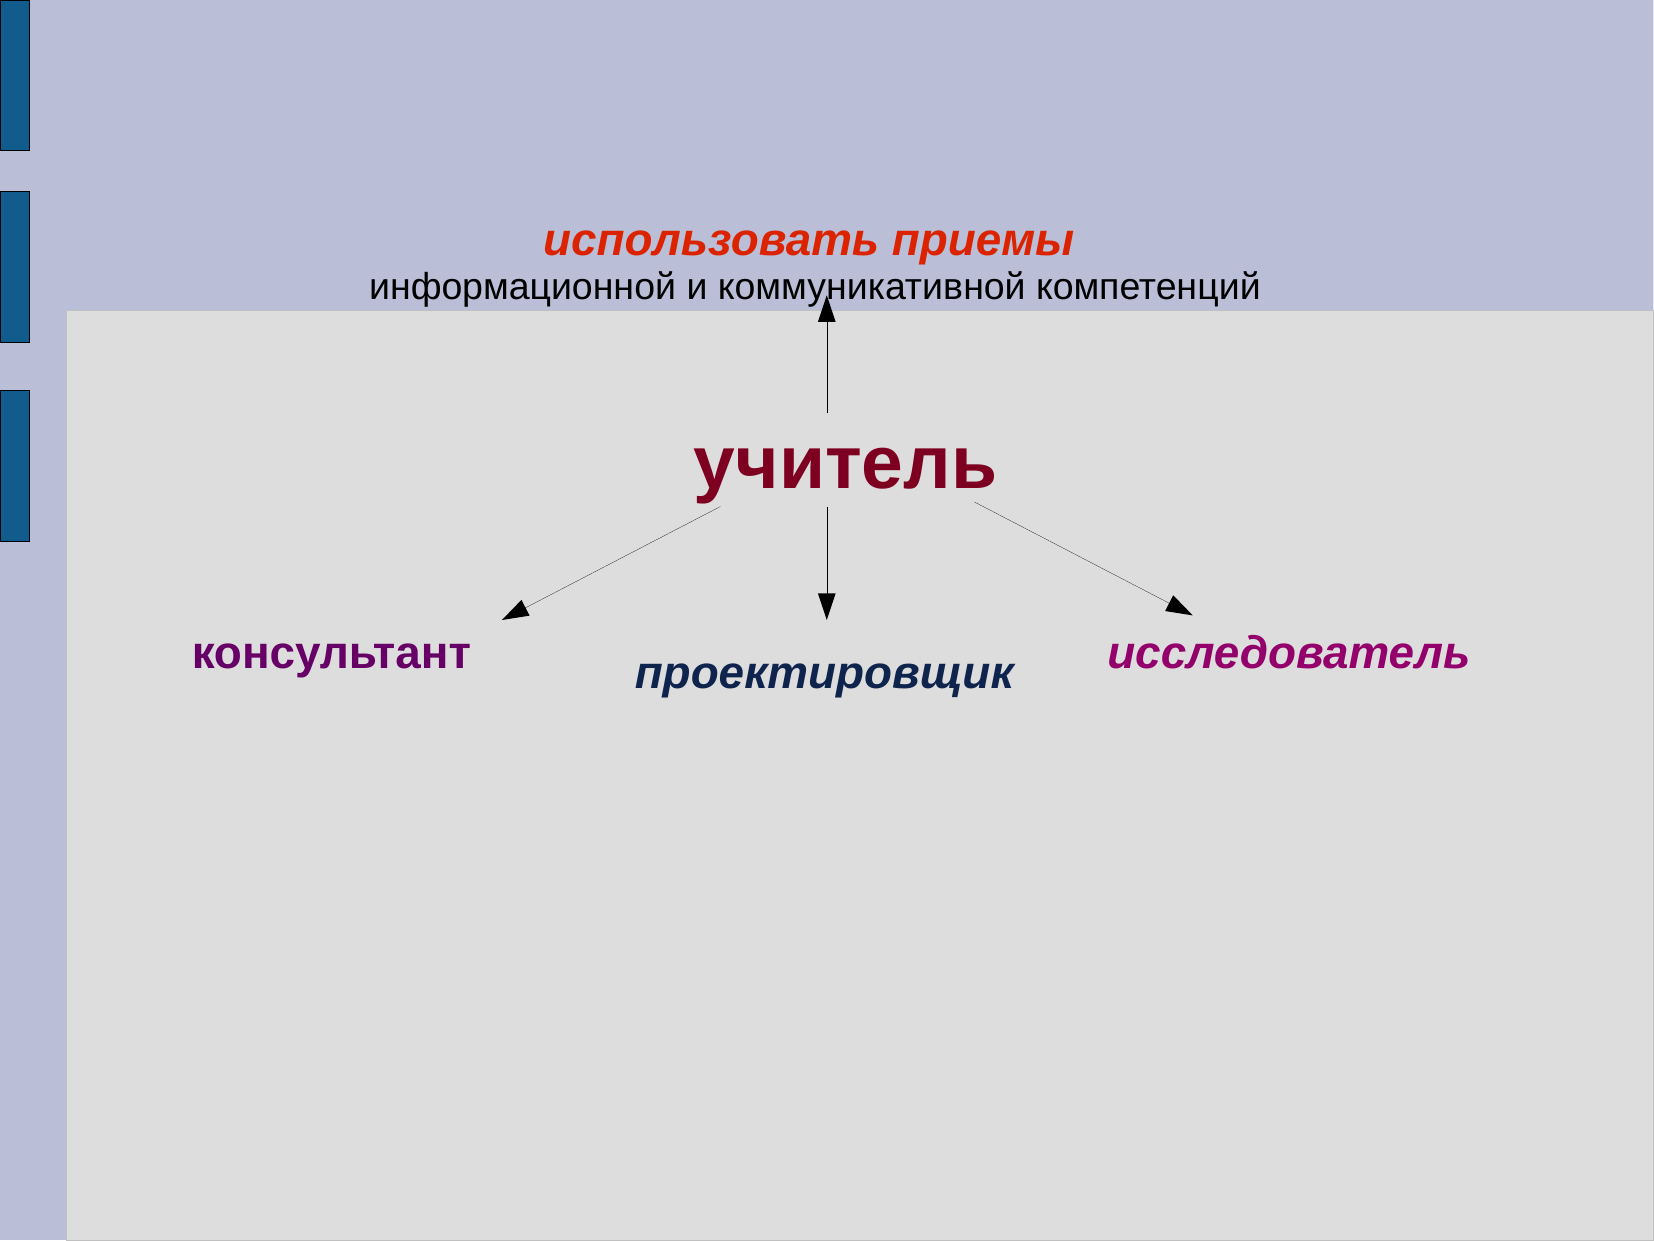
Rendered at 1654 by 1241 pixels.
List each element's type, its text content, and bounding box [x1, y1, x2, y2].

text_box проектировщик [620, 639, 1063, 768]
text_box исследователь [1092, 620, 1506, 749]
text_box использовать приемы информационной и коммуникативной компетенций [354, 206, 1277, 336]
text_box учитель [679, 413, 1034, 542]
text_box консультант [177, 620, 512, 749]
